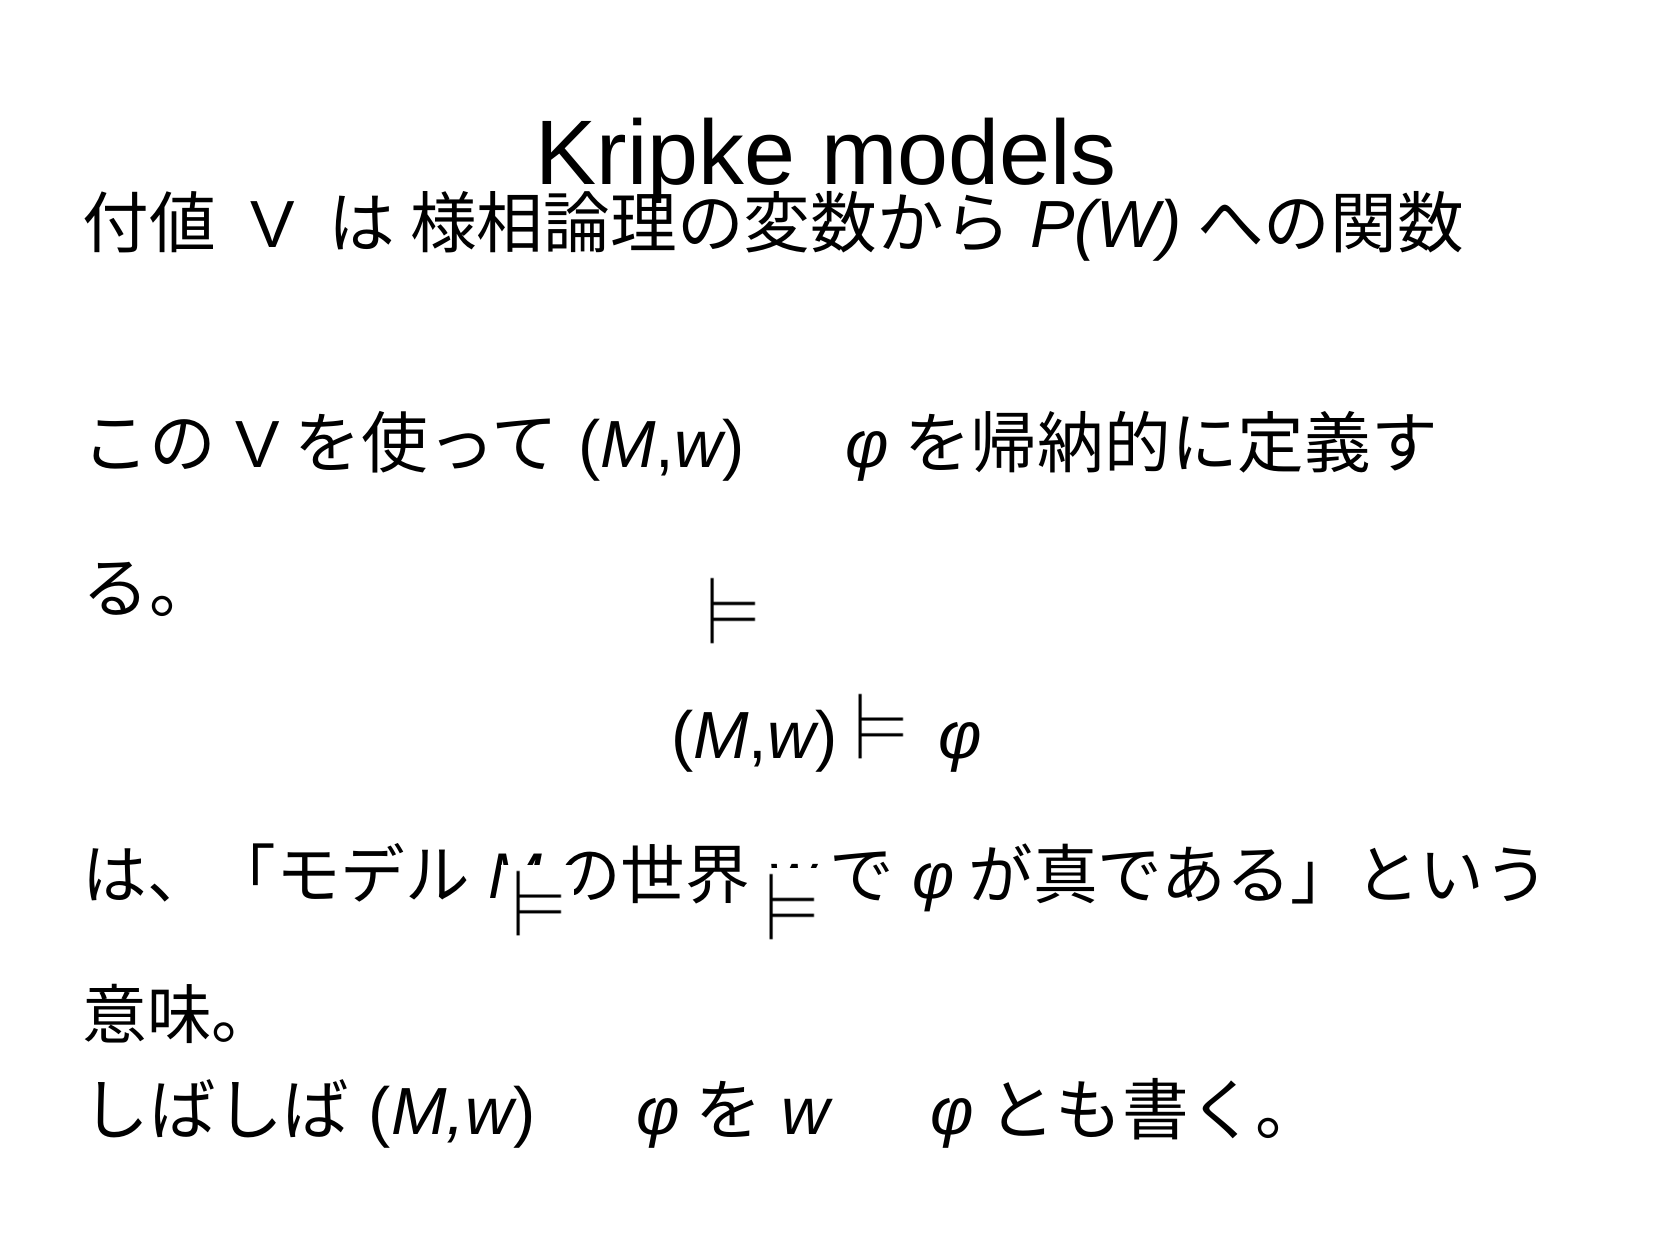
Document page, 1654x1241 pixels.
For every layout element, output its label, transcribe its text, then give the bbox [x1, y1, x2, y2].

picture [754, 868, 827, 949]
picture [501, 865, 574, 945]
picture [695, 572, 768, 653]
subtitle 付値 V は 様相論理の変数からP(W)への関数 このVを使って(M,w) φを帰納的に定義する。 (M,w) φ は、「モデルMの世界wでφが真である」という意味。 しばしば(M,w) φをw φとも書く。 [82, 290, 1571, 1109]
title Kripke models [82, 49, 1571, 257]
